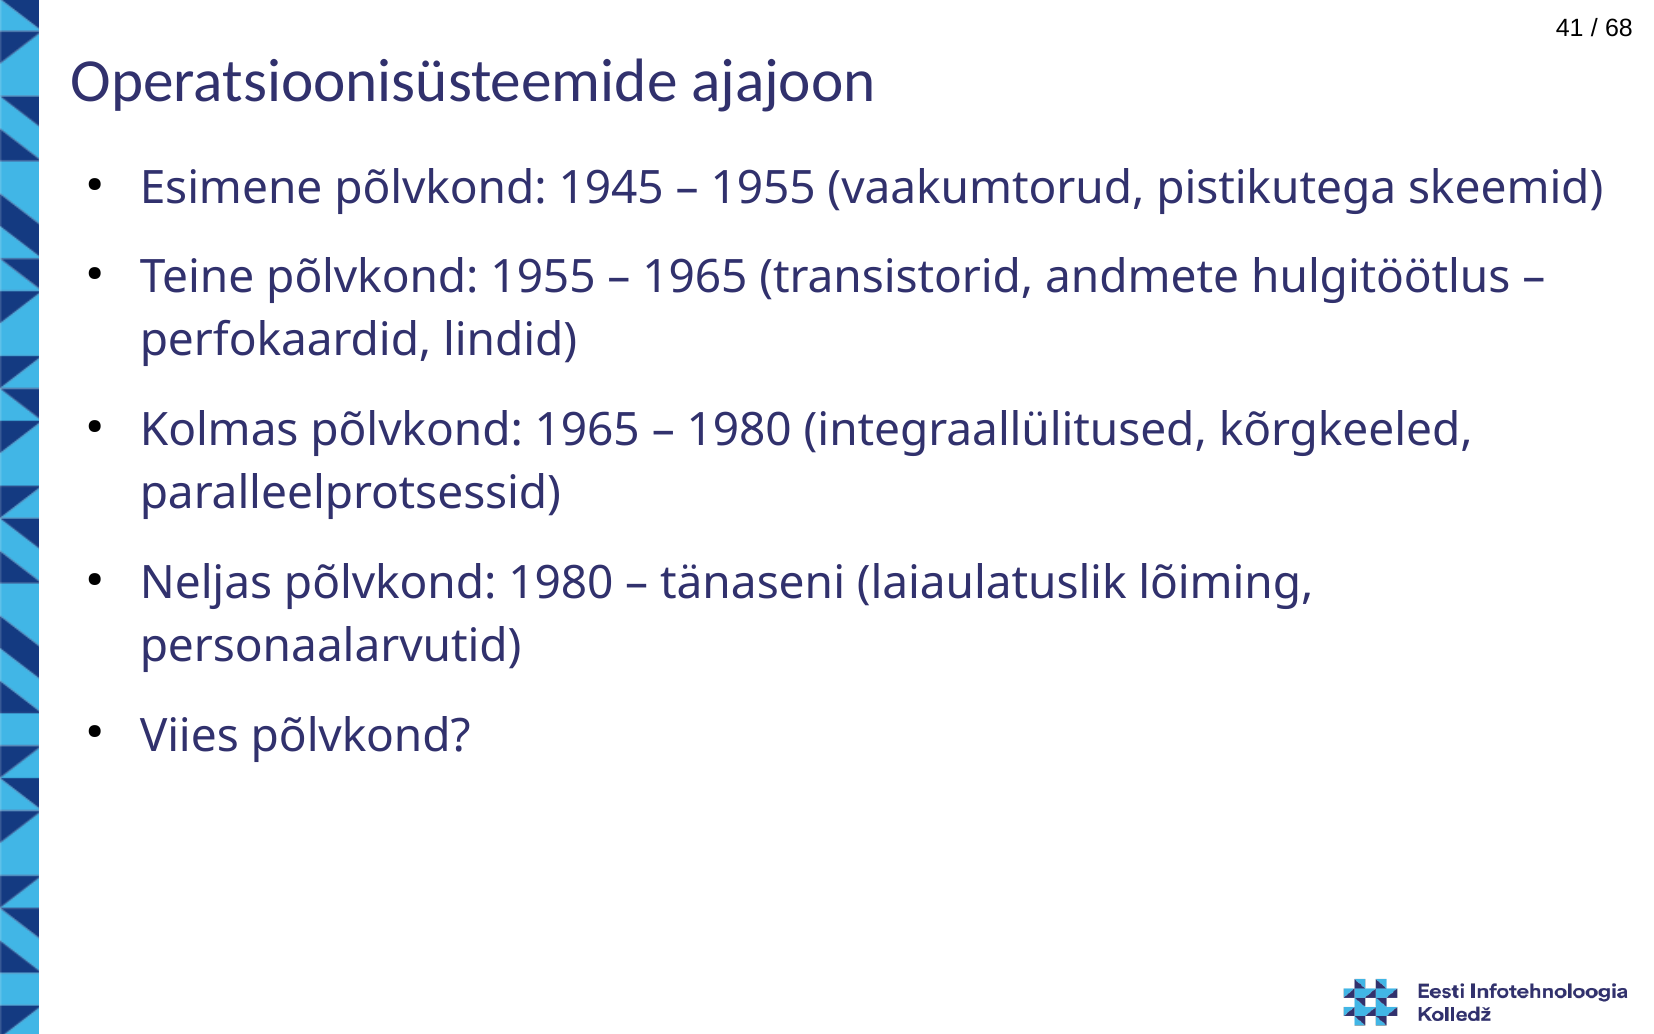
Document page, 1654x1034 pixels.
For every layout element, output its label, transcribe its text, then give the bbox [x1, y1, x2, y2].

title Operatsioonisüsteemide ajajoon [70, 41, 1630, 130]
list Esimene põlvkond: 1945 – 1955 (vaakumtorud, pistikutega skeemid) Teine põlvkond: 1955 – 1965 (transistorid, andmete hulgitöötlus – perfokaardid, lindid) Kolmas põlvkond: 1965 – 1980 (integraallülitused, kõrgkeeled, paralleelprotsessid) Neljas põlvkond: 1980 – tänaseni (laiaulatuslik lõiming, personaalarvutid) Viies põlvkond? [68, 153, 1630, 957]
